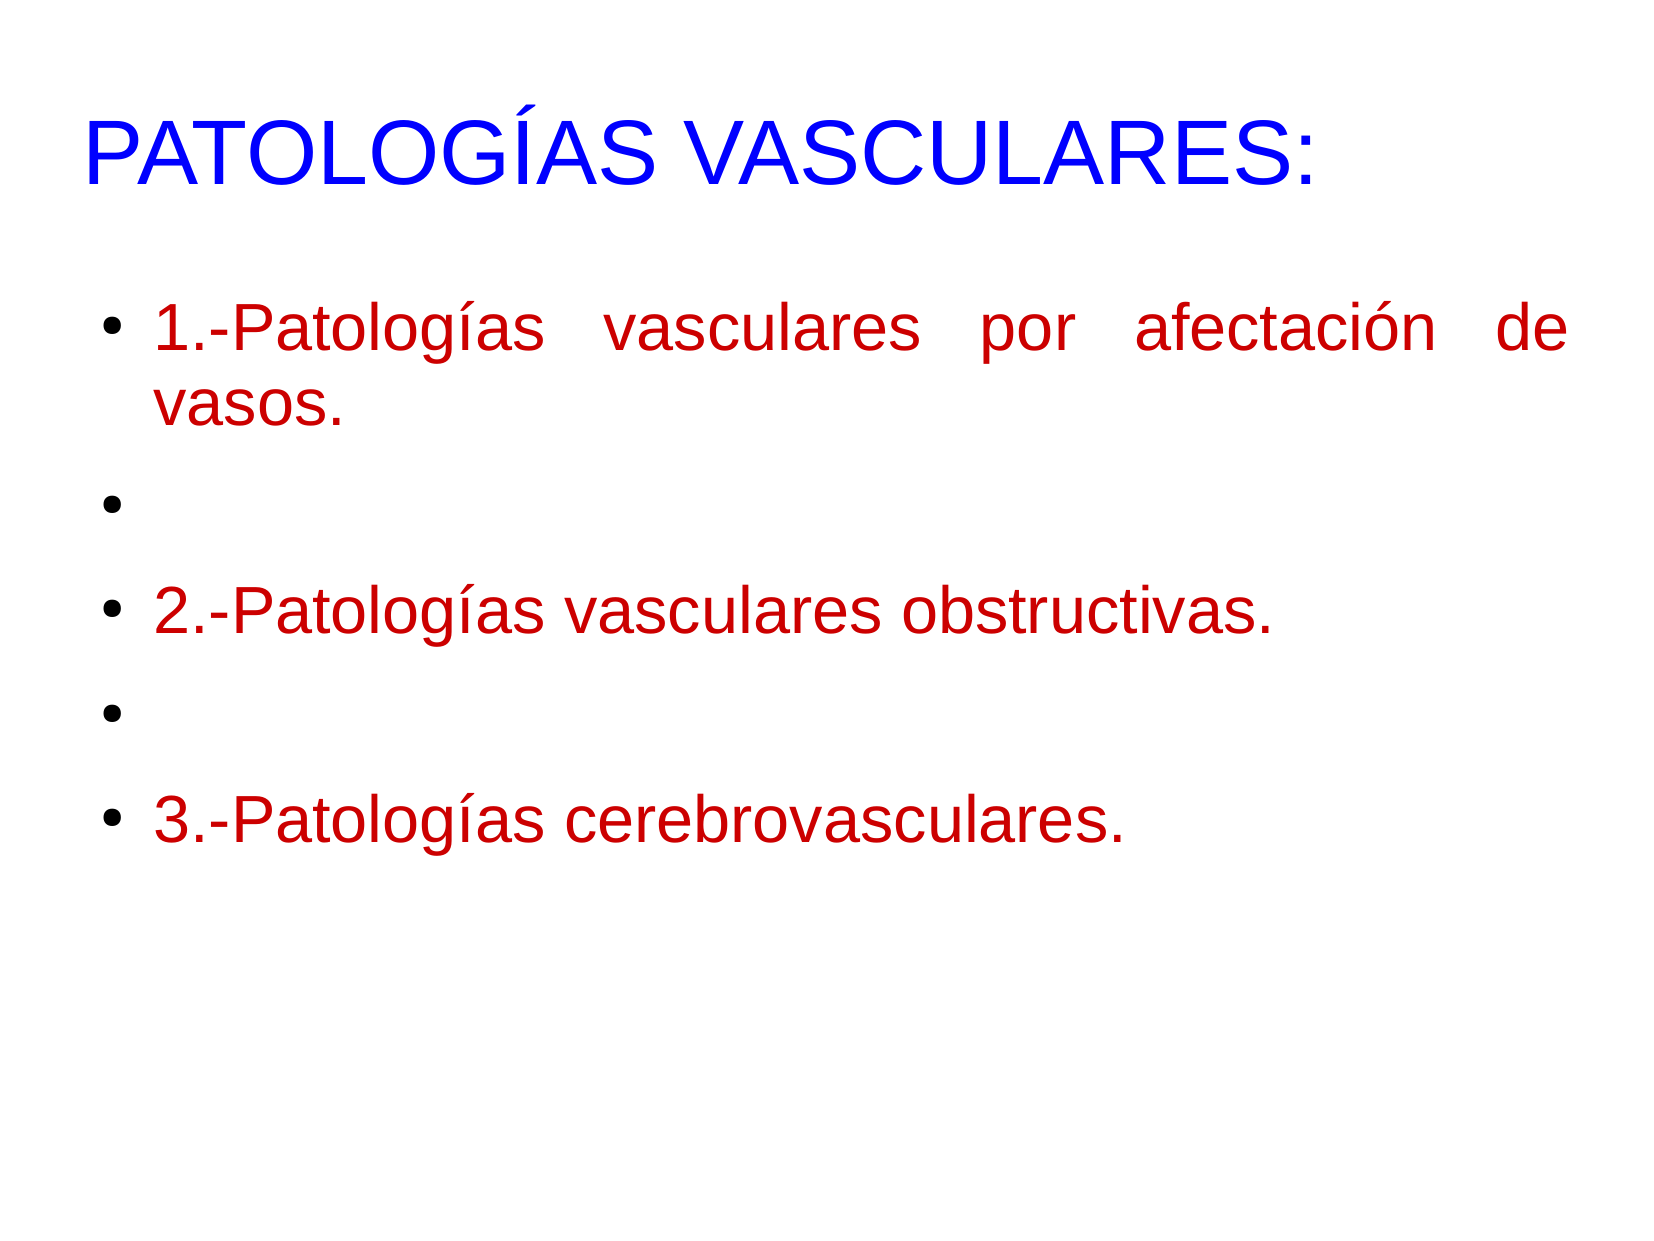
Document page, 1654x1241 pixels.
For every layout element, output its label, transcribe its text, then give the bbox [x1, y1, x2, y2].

list 1.-Patologías vasculares por afectación de vasos. 2.-Patologías vasculares obstructivas. 3.-Patologías cerebrovasculares. [82, 290, 1571, 1010]
title PATOLOGÍAS VASCULARES: [82, 49, 1571, 257]
